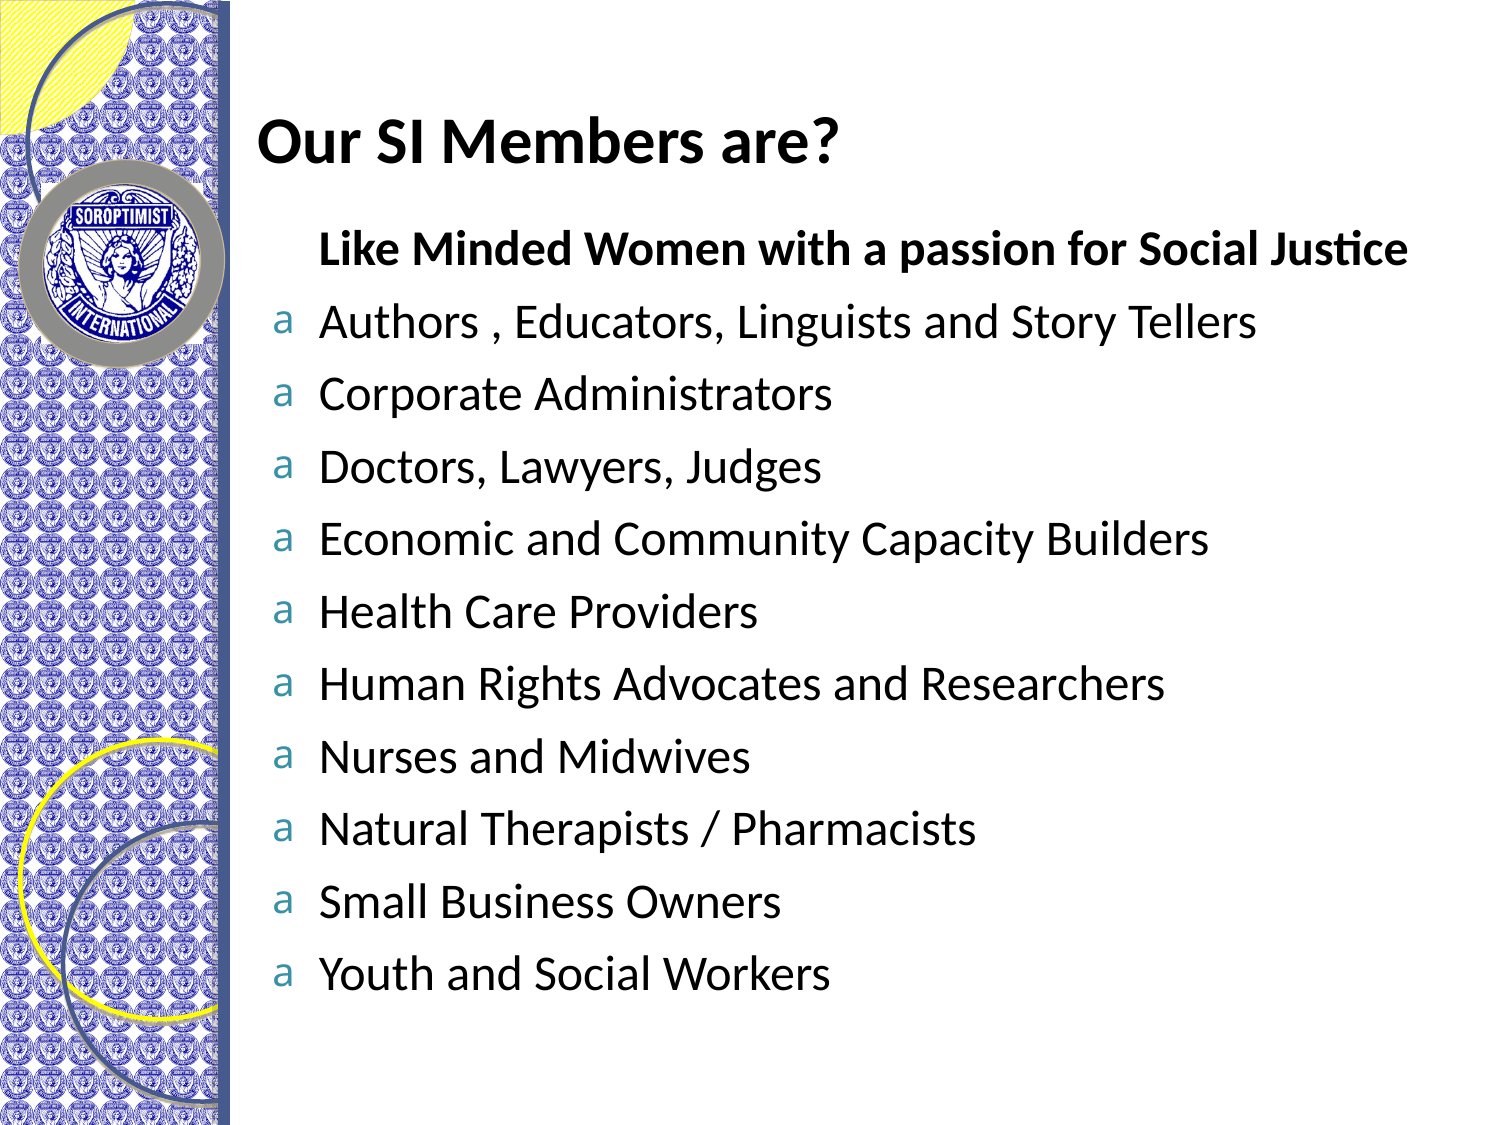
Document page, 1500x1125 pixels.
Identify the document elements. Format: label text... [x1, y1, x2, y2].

picture [0, 134, 218, 1125]
picture [31, 11, 212, 207]
picture [66, 830, 212, 1016]
picture [70, 996, 212, 1099]
picture [1, 1, 134, 134]
list Like Minded Women with a passion for Social Justice Authors , Educators, Linguists and Story Tellers Corporate Administrators Doctors, Lawyers, Judges Economic and Community Capacity Builders Health Care Providers Human Rights Advocates and Researchers Nurses and Midwives Natural Therapists / Pharmacists Small Business Owners Youth and Social Workers [230, 208, 1461, 996]
picture [23, 747, 212, 972]
title Our SI Members are? [242, 42, 1473, 231]
picture [32, 16, 133, 130]
picture [44, 187, 198, 342]
picture [136, 0, 212, 8]
